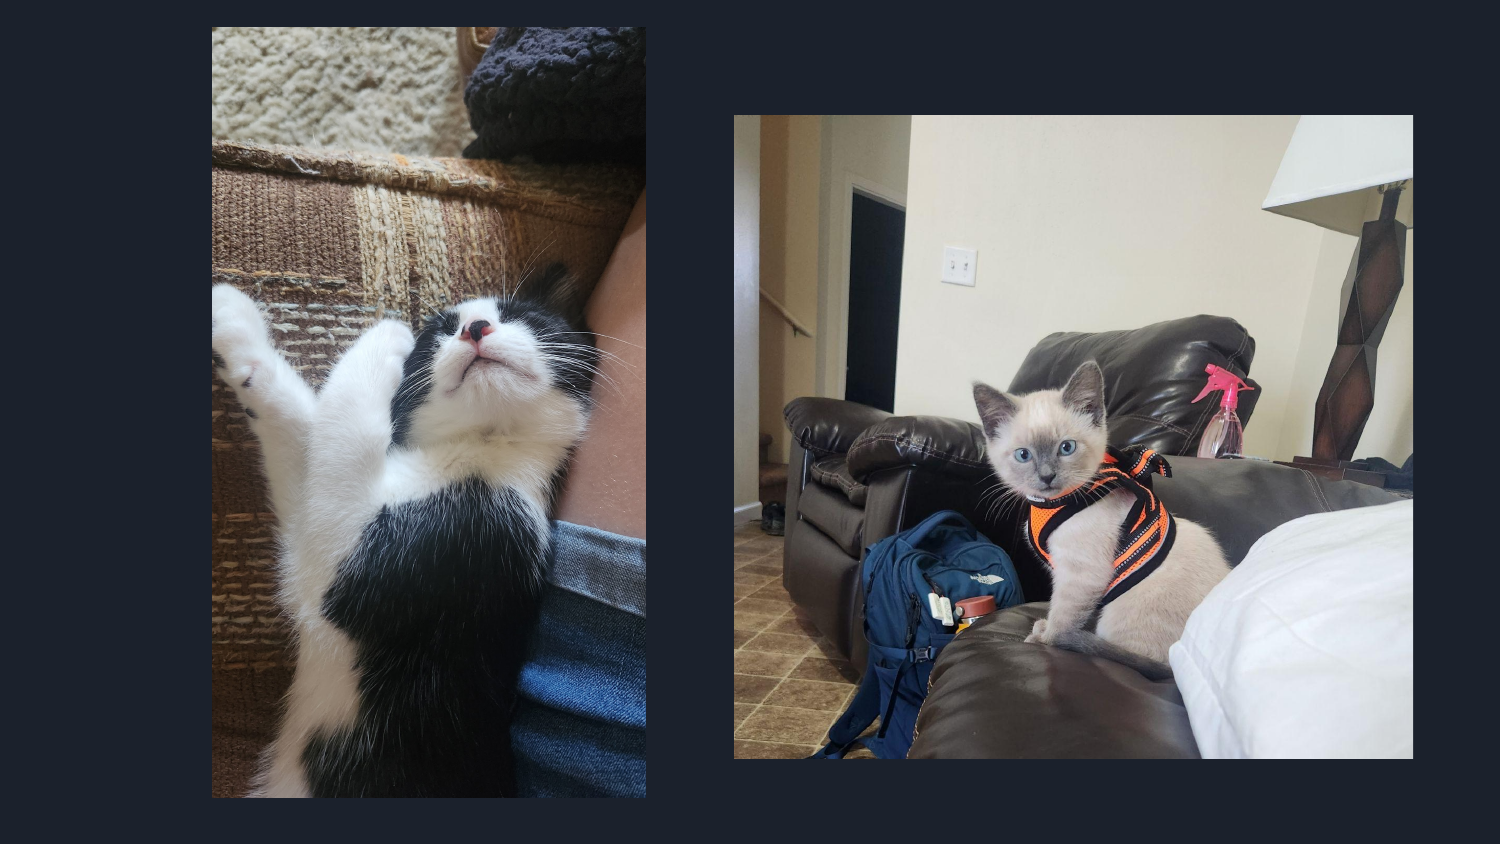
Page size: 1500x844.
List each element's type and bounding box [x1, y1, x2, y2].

picture [734, 115, 1414, 759]
picture [212, 27, 646, 798]
